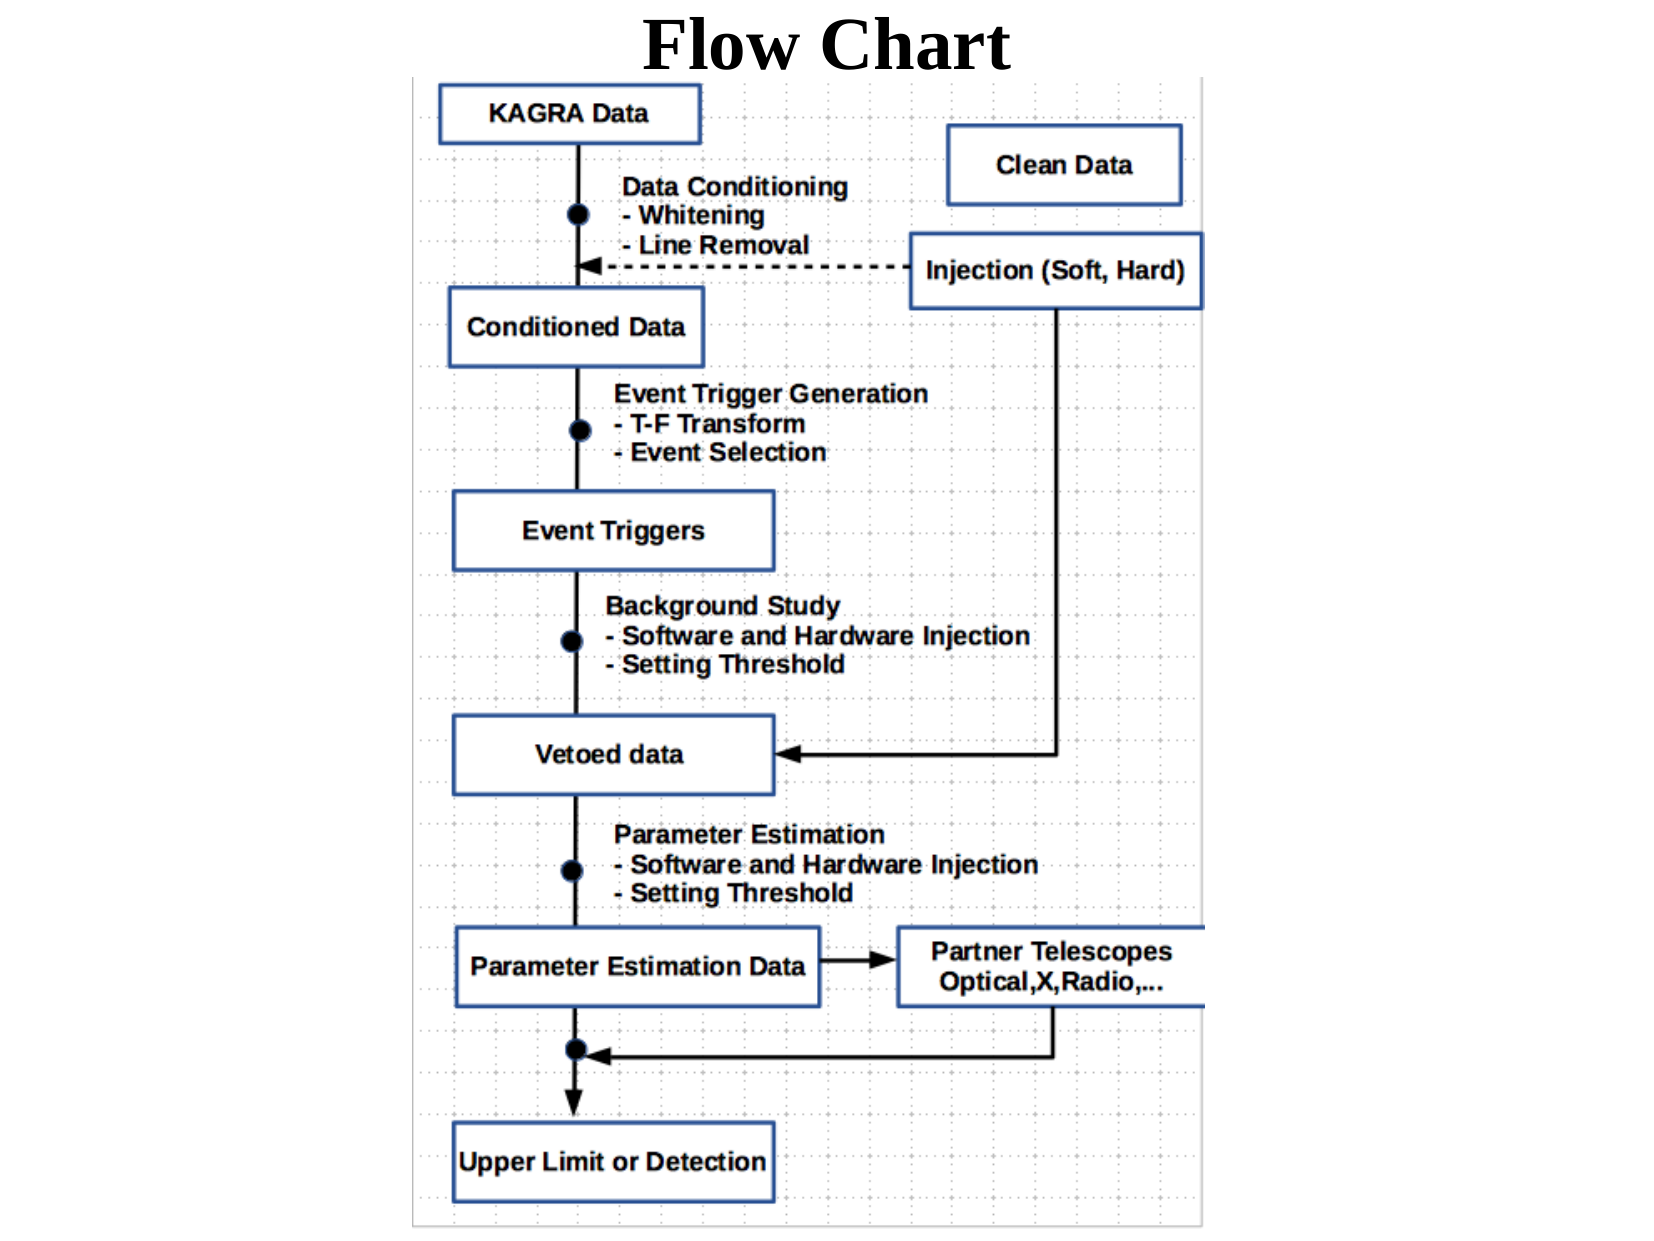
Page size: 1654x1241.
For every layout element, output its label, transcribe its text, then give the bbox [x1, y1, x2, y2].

picture [412, 77, 1205, 1234]
title Flow Chart [82, 5, 1571, 83]
